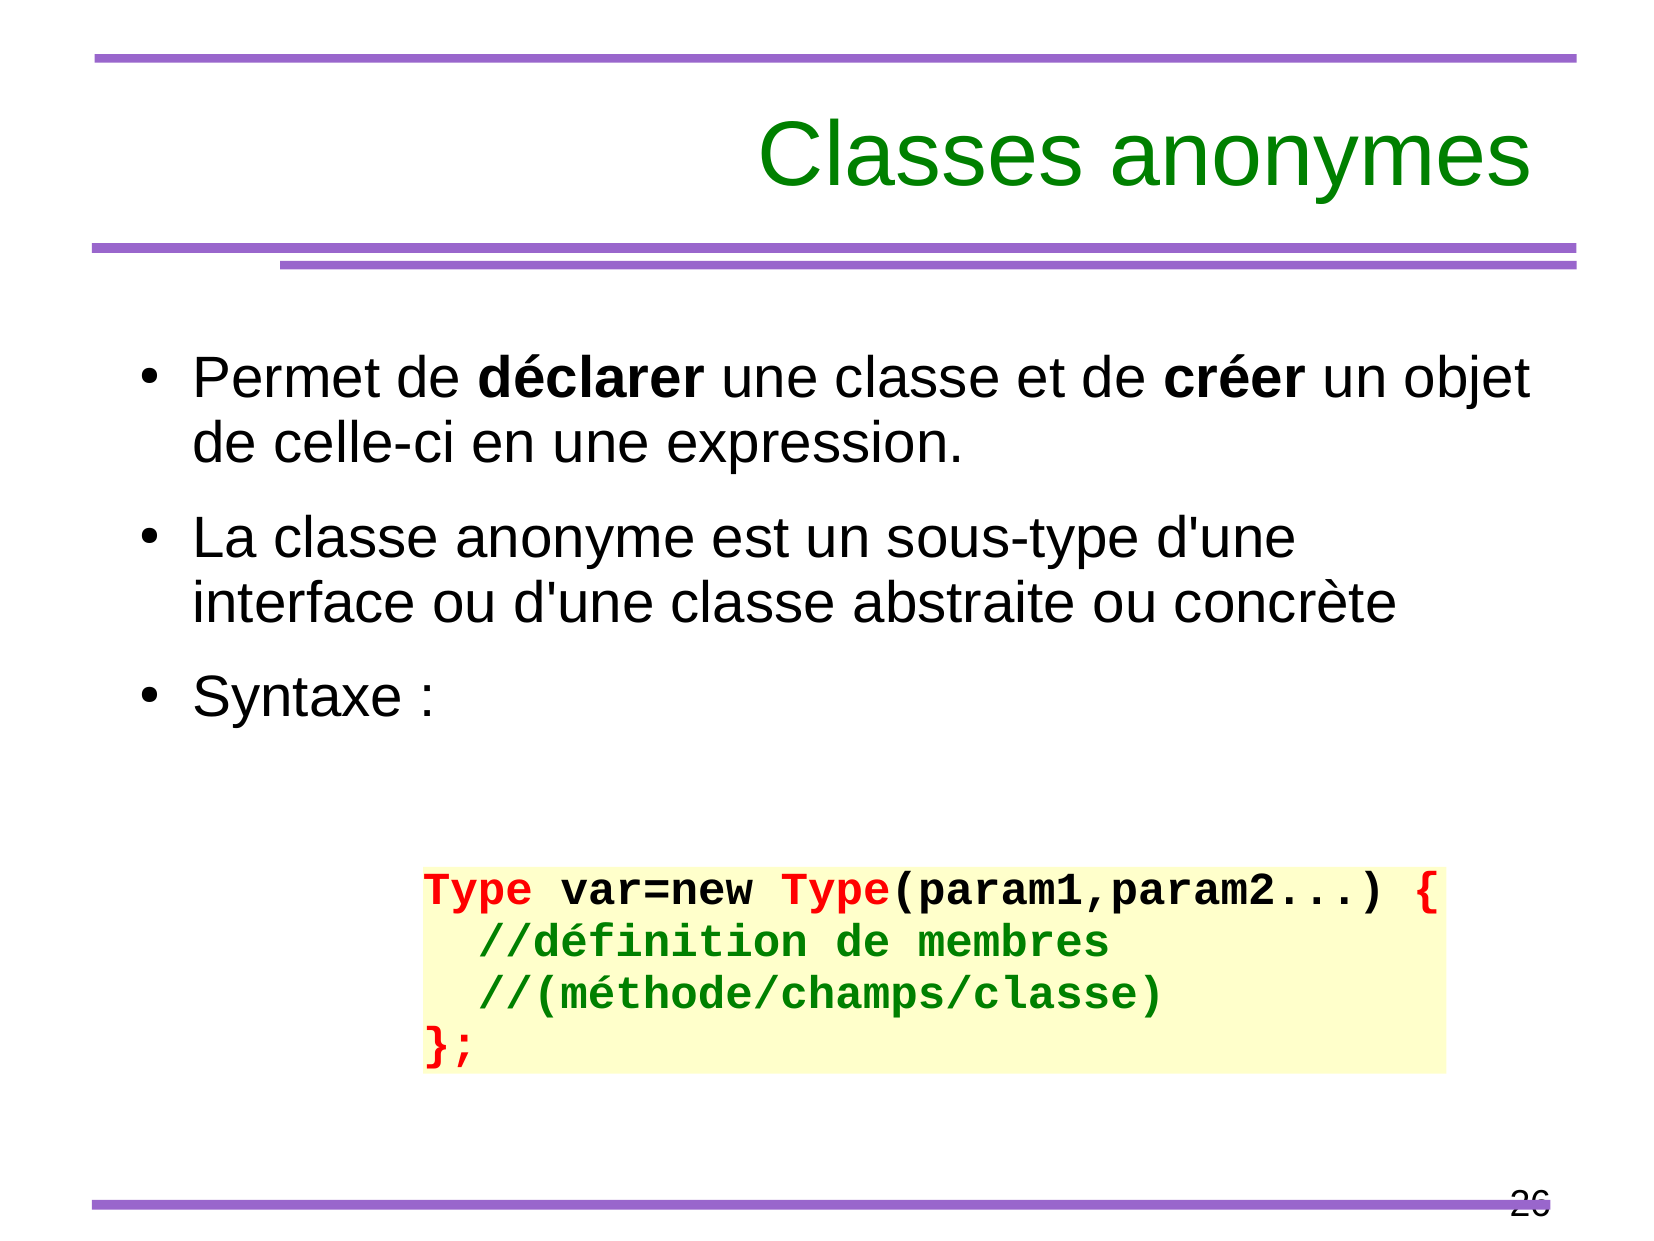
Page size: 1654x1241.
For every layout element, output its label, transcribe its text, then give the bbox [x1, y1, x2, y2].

title Classes anonymes [121, 49, 1534, 257]
list Permet de déclarer une classe et de créer un objet de celle-ci en une expression. La classe anonyme est un sous-type d'une interface ou d'une classe abstraite ou concrète Syntaxe : [121, 344, 1534, 1087]
text_box Type var=new Type(param1,param2...) { //définition de membres //(méthode/champs/classe) }; [423, 866, 1447, 1074]
